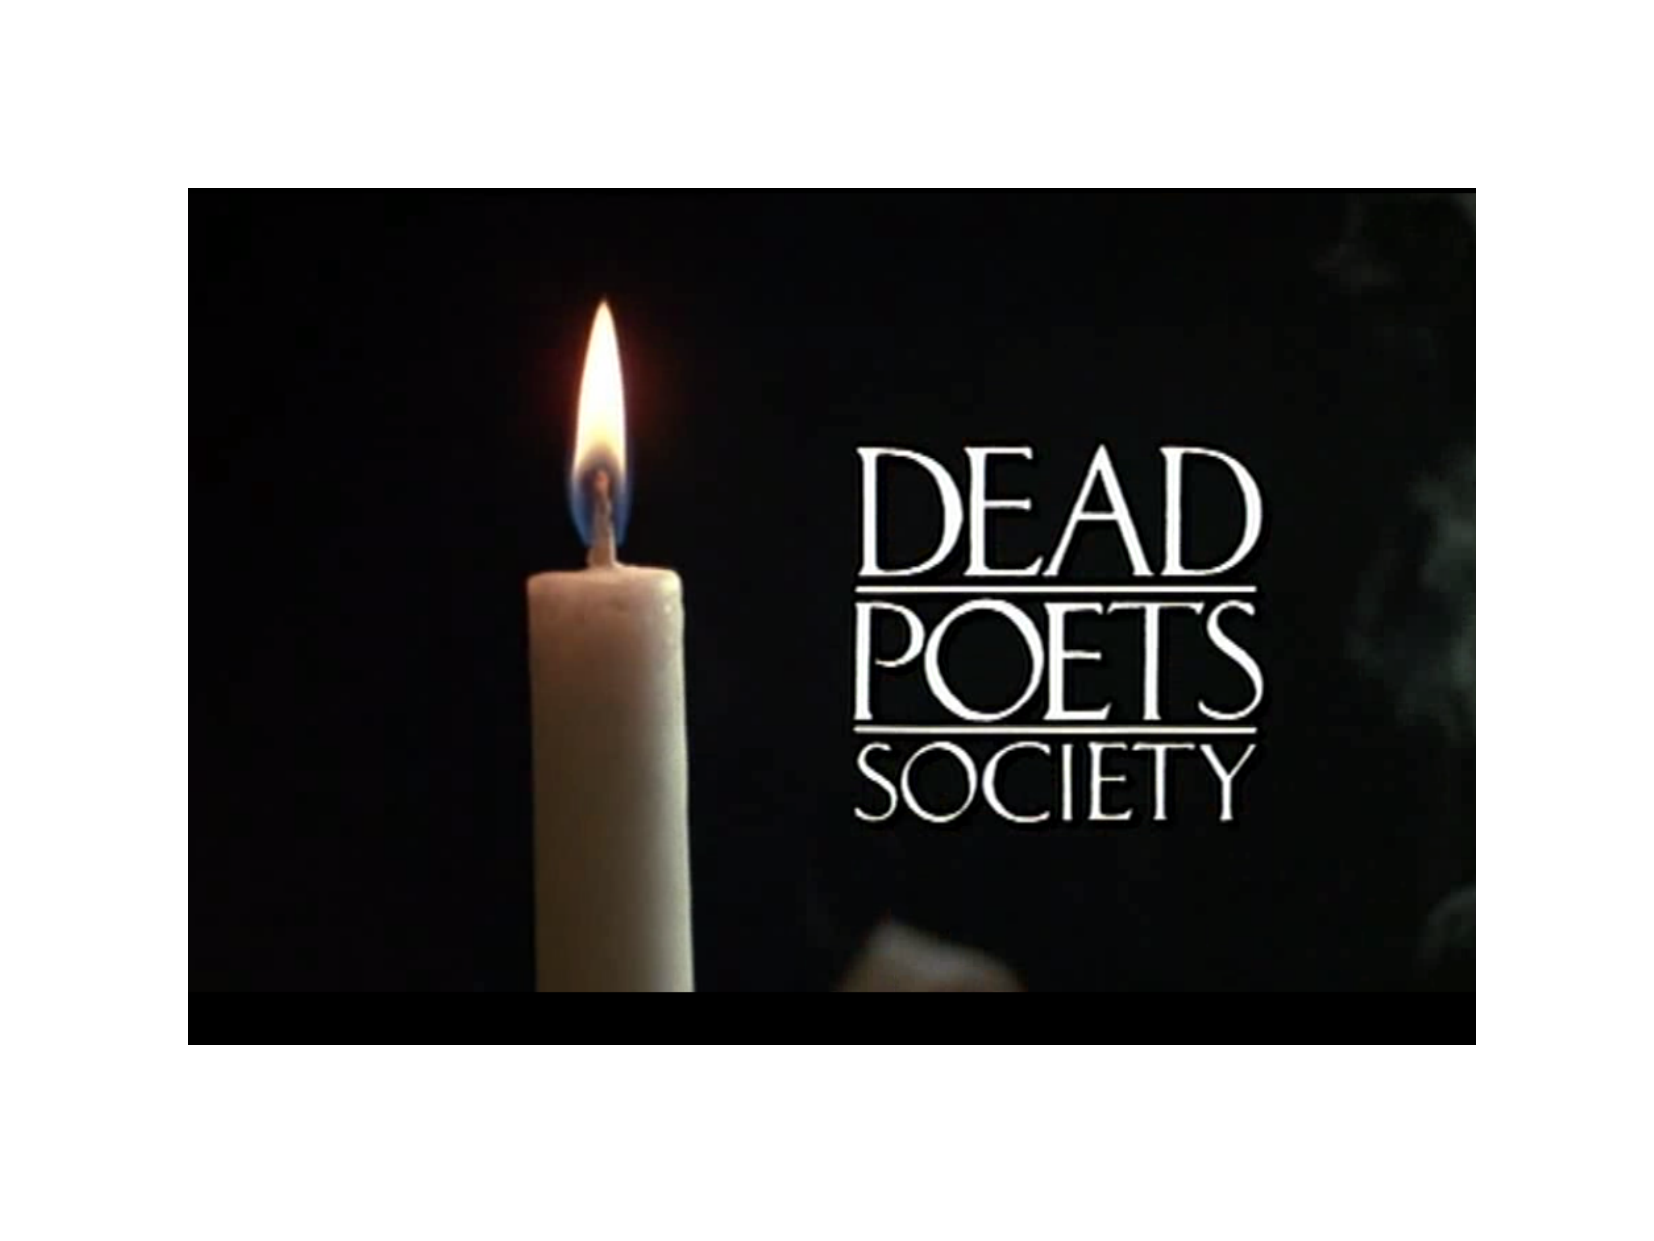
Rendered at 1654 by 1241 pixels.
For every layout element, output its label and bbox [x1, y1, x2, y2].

text_box [59, 956, 1607, 1140]
picture [188, 188, 1476, 956]
